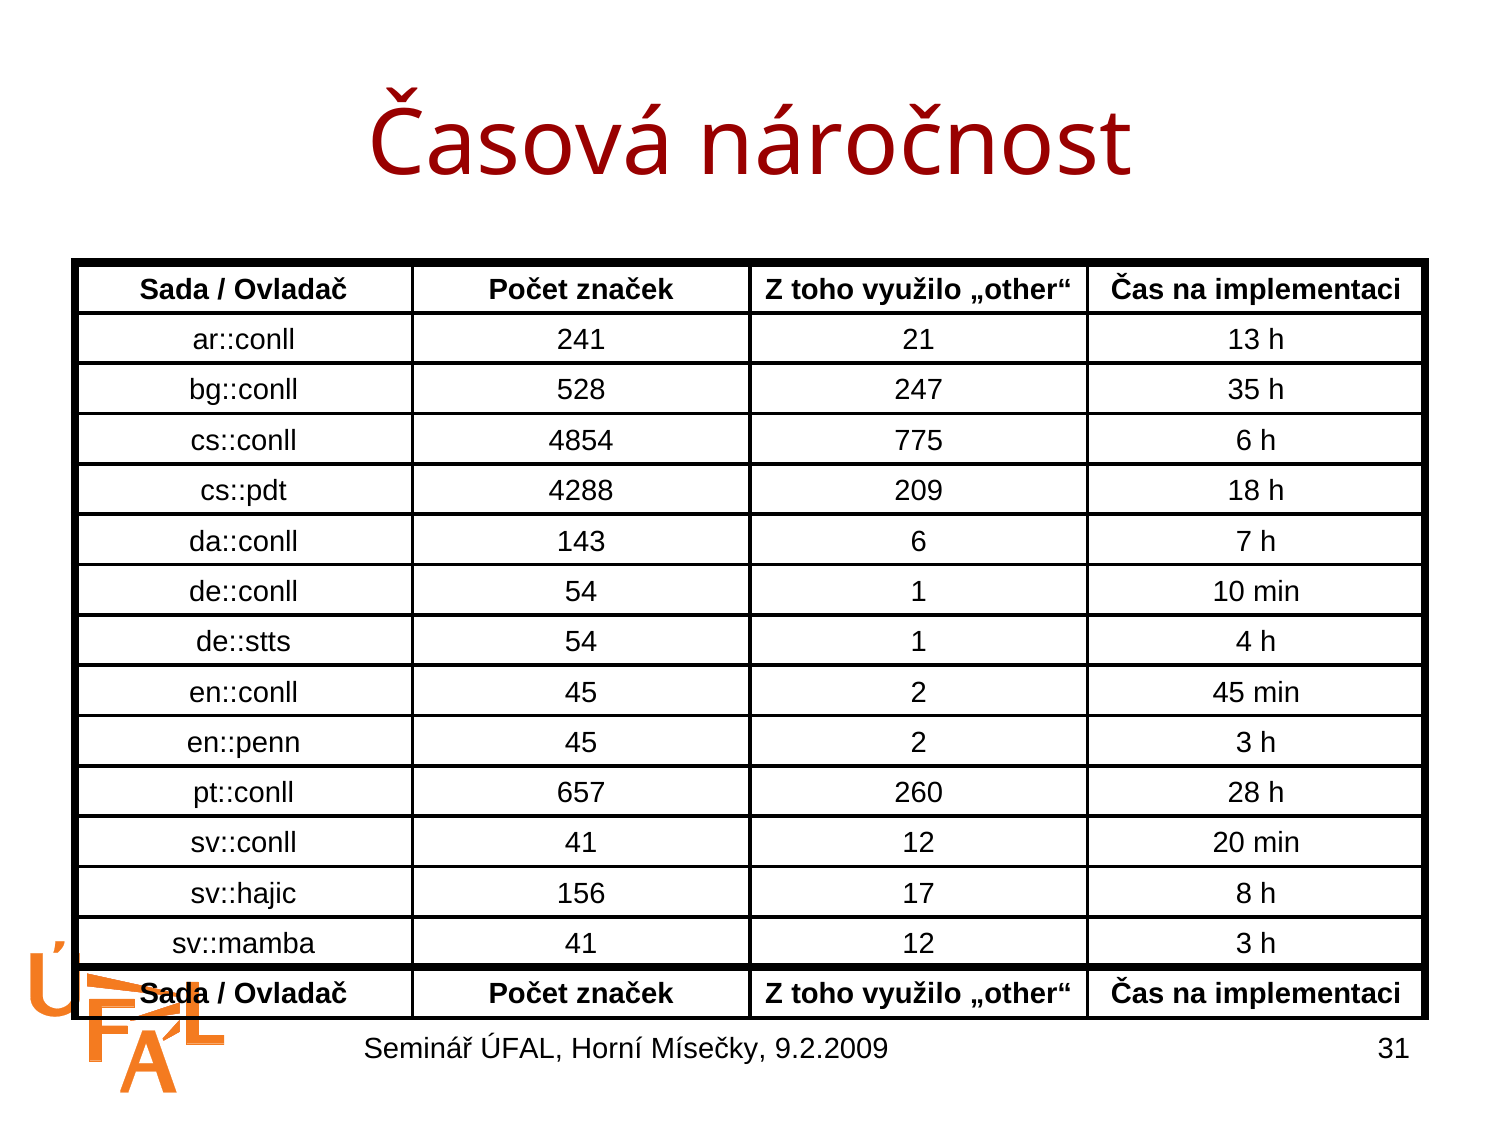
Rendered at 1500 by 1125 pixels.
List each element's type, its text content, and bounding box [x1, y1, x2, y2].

table_cell 4854 [414, 415, 748, 462]
table_cell 7 h [1089, 516, 1421, 563]
table_cell 143 [414, 516, 748, 563]
table_cell 6 [752, 516, 1086, 563]
table_cell 28 h [1089, 768, 1421, 814]
table_cell 35 h [1089, 365, 1421, 412]
table_cell 247 [752, 365, 1086, 412]
table_cell 45 [414, 717, 748, 764]
table_cell 13 h [1089, 315, 1421, 361]
table_cell Z toho využilo „other“ [752, 971, 1086, 1016]
table_cell en::conll [79, 667, 411, 714]
table_cell 12 [752, 818, 1086, 865]
table_cell 3 h [1089, 919, 1421, 963]
table_header Sada / Ovladač [79, 267, 411, 311]
table_cell 41 [414, 818, 748, 865]
table_cell 21 [752, 315, 1086, 361]
table_cell 45 min [1089, 667, 1421, 714]
table_cell 657 [414, 768, 748, 814]
table_cell 775 [752, 415, 1086, 462]
table_cell ar::conll [79, 315, 411, 361]
table_cell Čas na implementaci [1089, 971, 1421, 1016]
table_cell 12 [752, 919, 1086, 963]
table_cell 1 [752, 617, 1086, 663]
table_cell pt::conll [79, 768, 411, 814]
table_cell 528 [414, 365, 748, 412]
table_cell de::conll [79, 566, 411, 613]
table_cell 4 h [1089, 617, 1421, 663]
table_cell cs::conll [79, 415, 411, 462]
table_cell sv::hajic [79, 868, 411, 915]
table_cell da::conll [79, 516, 411, 563]
table_cell en::penn [79, 717, 411, 764]
table_cell 8 h [1089, 868, 1421, 915]
table_cell 18 h [1089, 466, 1421, 512]
table_cell 209 [752, 466, 1086, 512]
table_cell 6 h [1089, 415, 1421, 462]
table_header Čas na implementaci [1089, 267, 1421, 311]
table_cell 41 [414, 919, 748, 963]
table_cell 156 [414, 868, 748, 915]
table_cell bg::conll [79, 365, 411, 412]
table_cell 4288 [414, 466, 748, 512]
table_cell 260 [752, 768, 1086, 814]
table_cell 45 [414, 667, 748, 714]
title Časová náročnost [75, 45, 1426, 233]
table_cell 3 h [1089, 717, 1421, 764]
table_cell 2 [752, 667, 1086, 714]
table_header Počet značek [414, 267, 748, 311]
table_cell 2 [752, 717, 1086, 764]
table_cell de::stts [79, 617, 411, 663]
table_cell cs::pdt [79, 466, 411, 512]
table_cell sv::conll [79, 818, 411, 865]
table_cell 54 [414, 617, 748, 663]
table_cell Sada / Ovladač [79, 971, 411, 1016]
table_cell 17 [752, 868, 1086, 915]
table_cell 1 [752, 566, 1086, 613]
table_cell 10 min [1089, 566, 1421, 613]
table_cell 20 min [1089, 818, 1421, 865]
table_header Z toho využilo „other“ [752, 267, 1086, 311]
table_cell 241 [414, 315, 748, 361]
table_cell Počet značek [414, 971, 748, 1016]
table_cell 54 [414, 566, 748, 613]
table_cell sv::mamba [79, 919, 411, 963]
